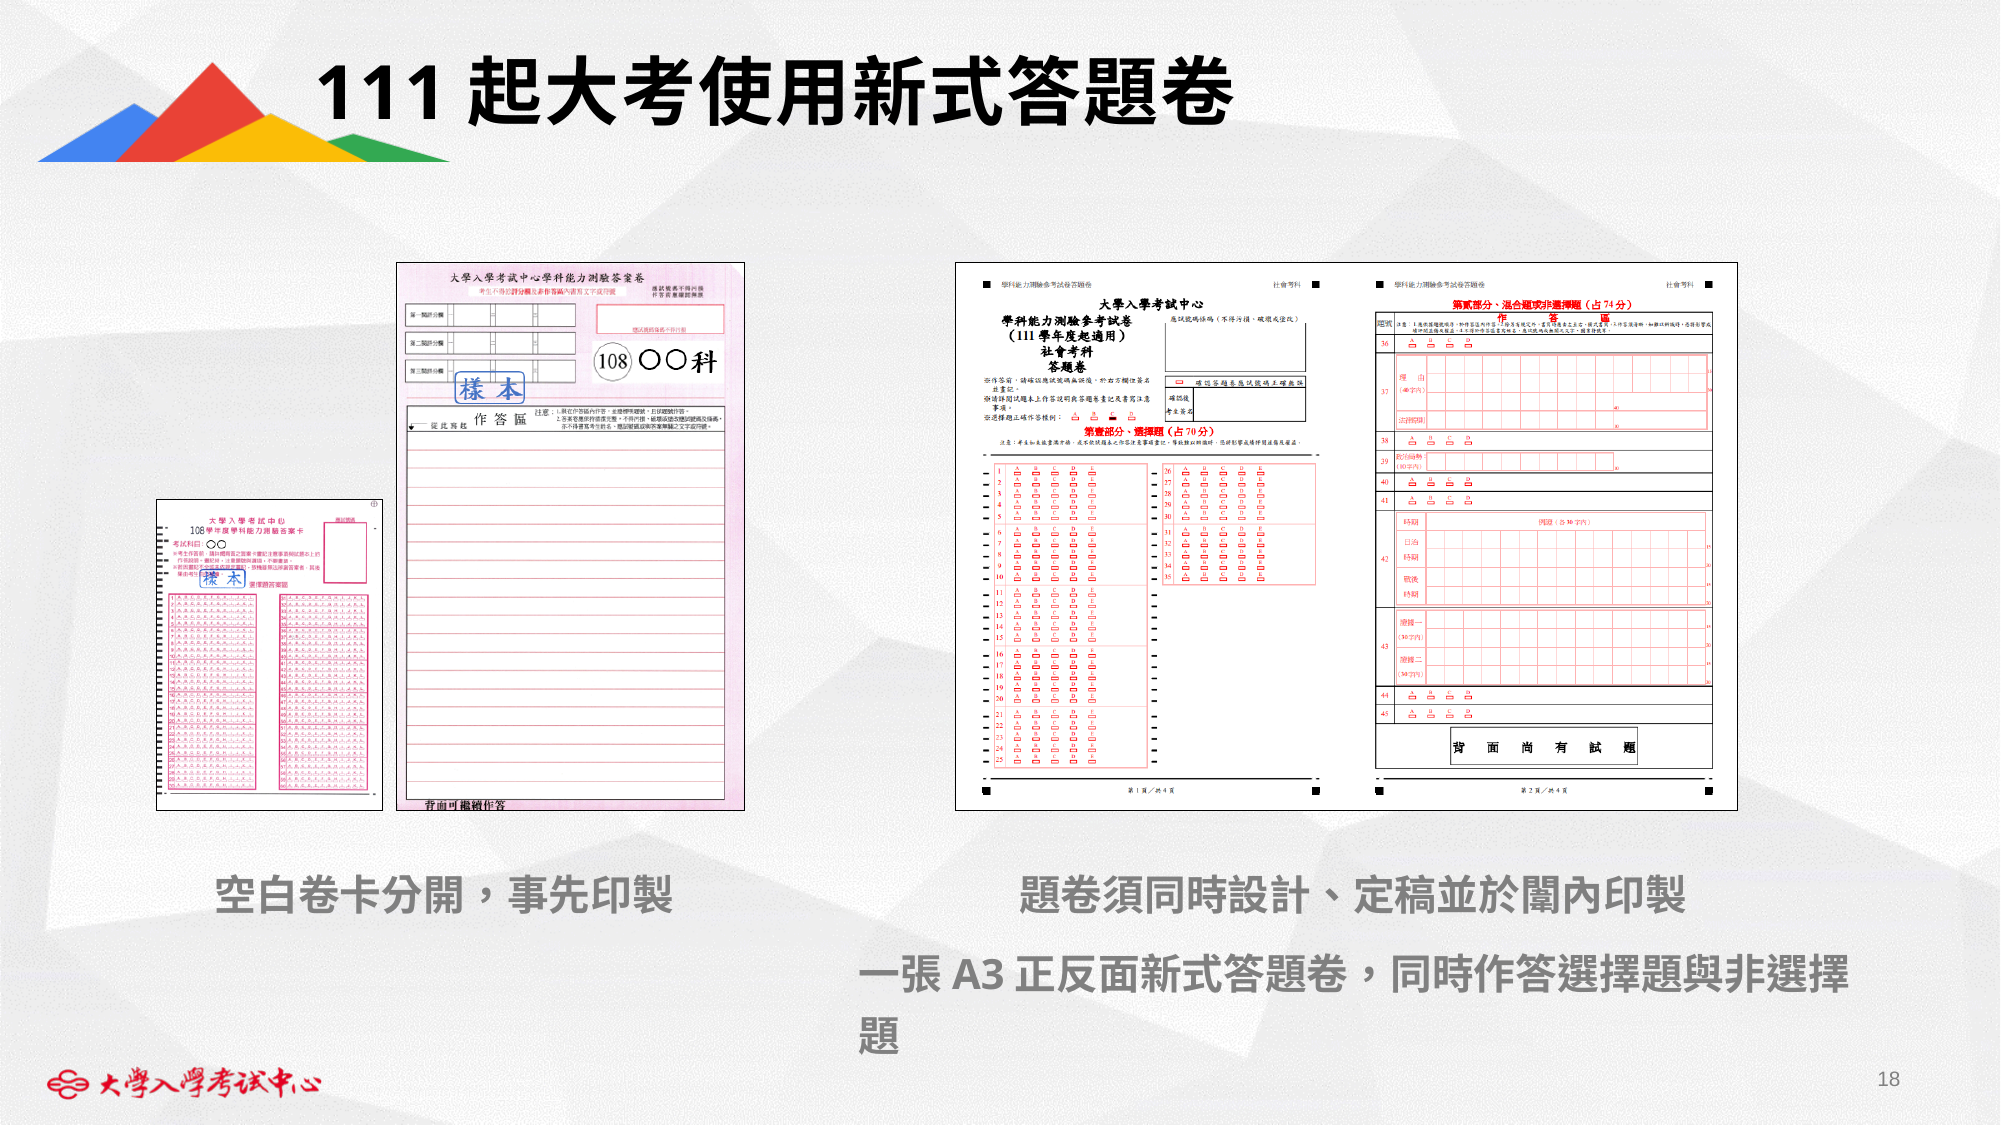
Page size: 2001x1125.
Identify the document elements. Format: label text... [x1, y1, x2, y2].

text_box 一張A3正反面新式答題卷，同時作答選擇題與非選擇題 [843, 927, 1890, 1029]
text_box 題卷須同時設計、定稿並於闈內印製 [1004, 861, 1729, 927]
picture [0, 0, 2001, 1125]
text_box 空白卷卡分開，事先印製 [199, 861, 719, 927]
text_box 111起大考使用新式答題卷 [299, 37, 1738, 143]
slide_number <編號> [1862, 1058, 1950, 1119]
